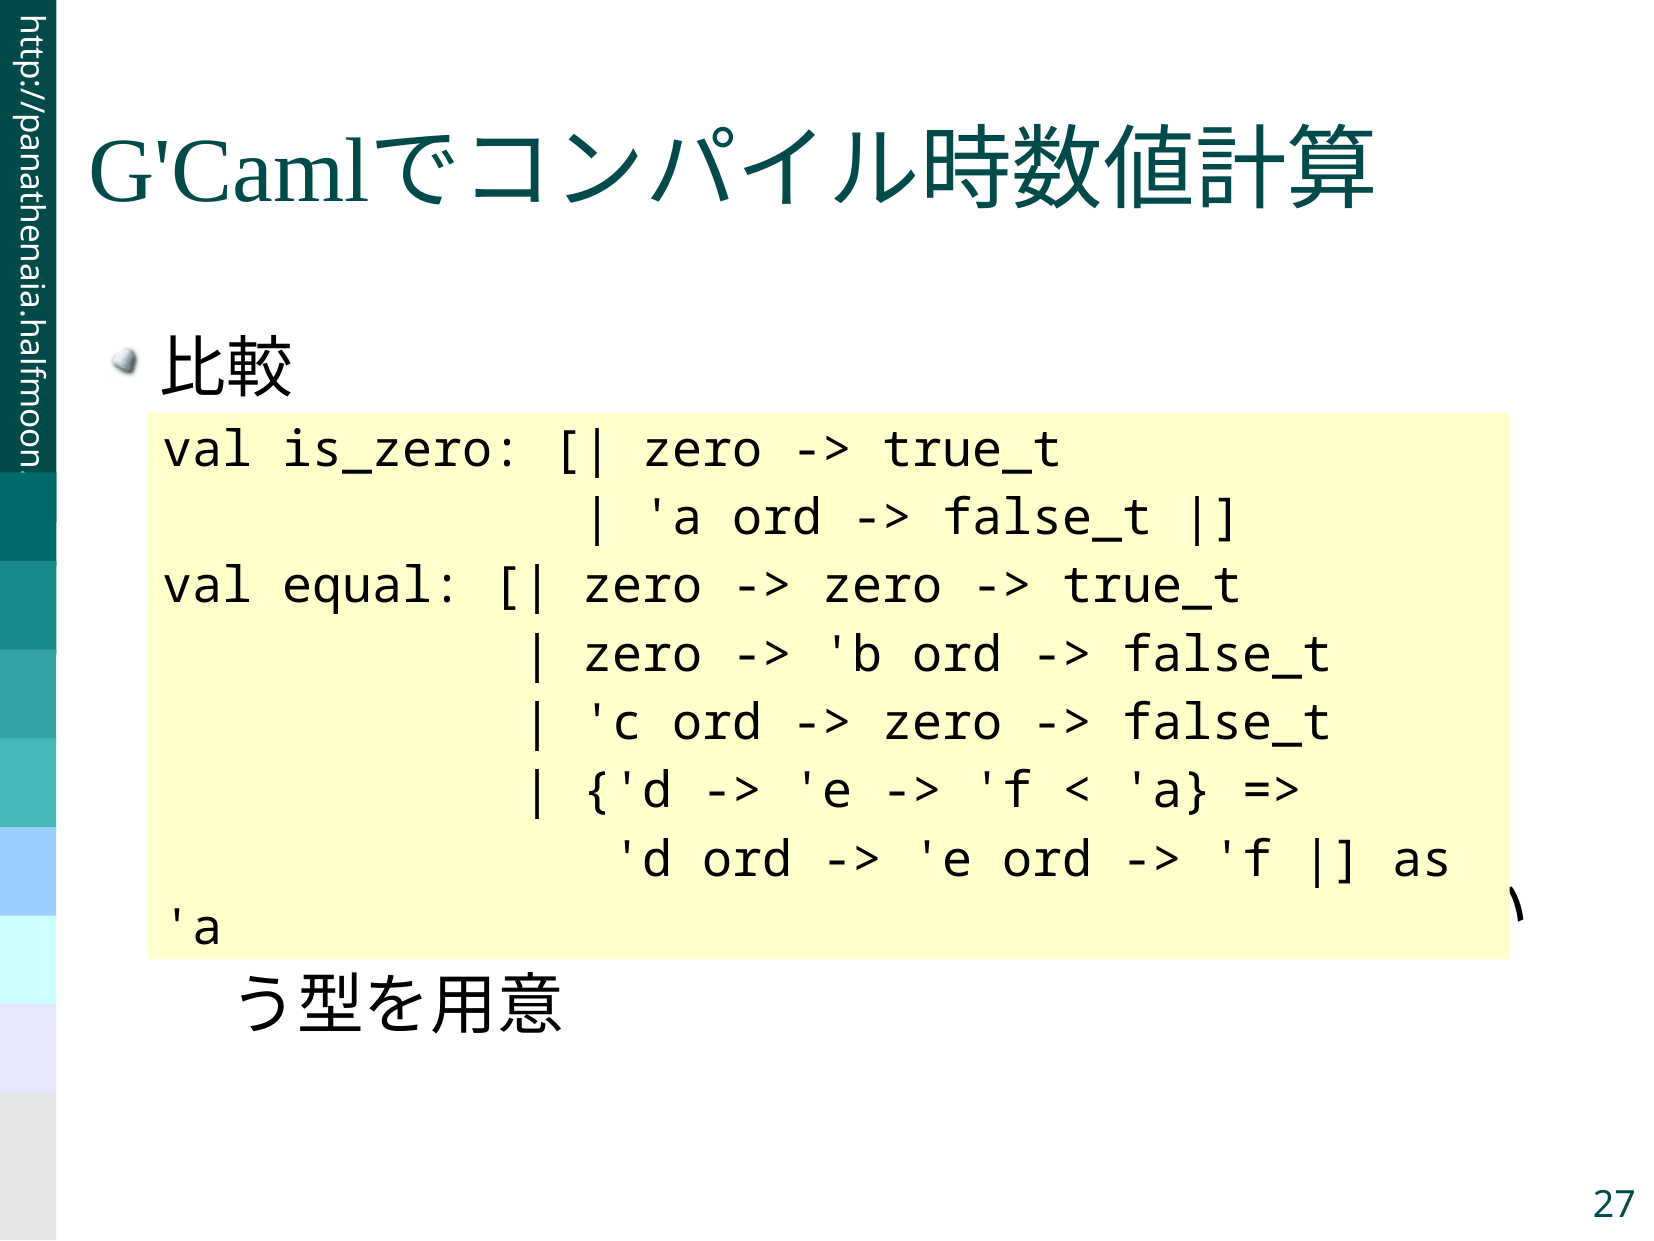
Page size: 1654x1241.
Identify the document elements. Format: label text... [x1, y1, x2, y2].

text_box val is_zero: [| zero -> true_t | 'a ord -> false_t |] val equal: [| zero -> zero -> true_t | zero -> 'b ord -> false_t | 'c ord -> zero -> false_t | {'d -> 'e -> 'f < 'a} => 'd ord -> 'e ord -> 'f |] as 'a [147, 412, 1510, 767]
list 比較 true_tやfalse_tは、(boolとは別に)別途そういう型を用意 [88, 313, 1577, 1133]
title G'Camlでコンパイル時数値計算 [88, 57, 1577, 265]
